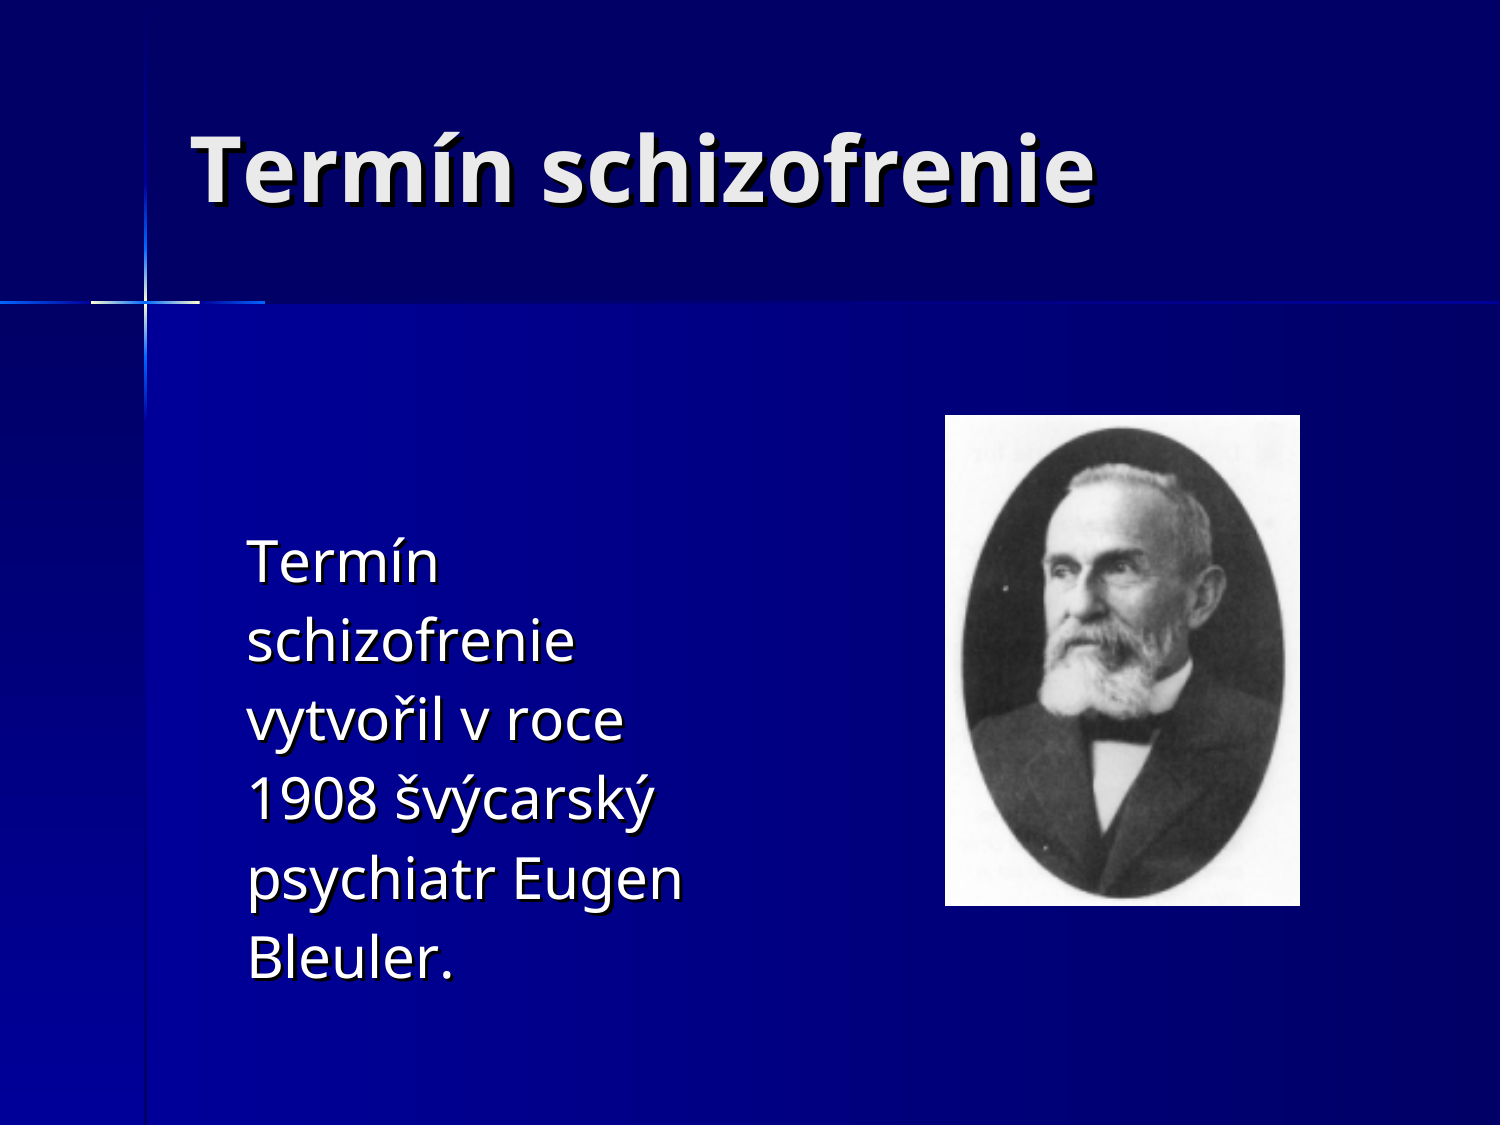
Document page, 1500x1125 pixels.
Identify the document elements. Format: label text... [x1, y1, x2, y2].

list Termín schizofrenie vytvořil v roce 1908 švýcarský psychiatr Eugen Bleuler. [174, 324, 783, 1001]
title Termín schizofrenie [174, 49, 1413, 285]
text_box [945, 415, 1300, 906]
